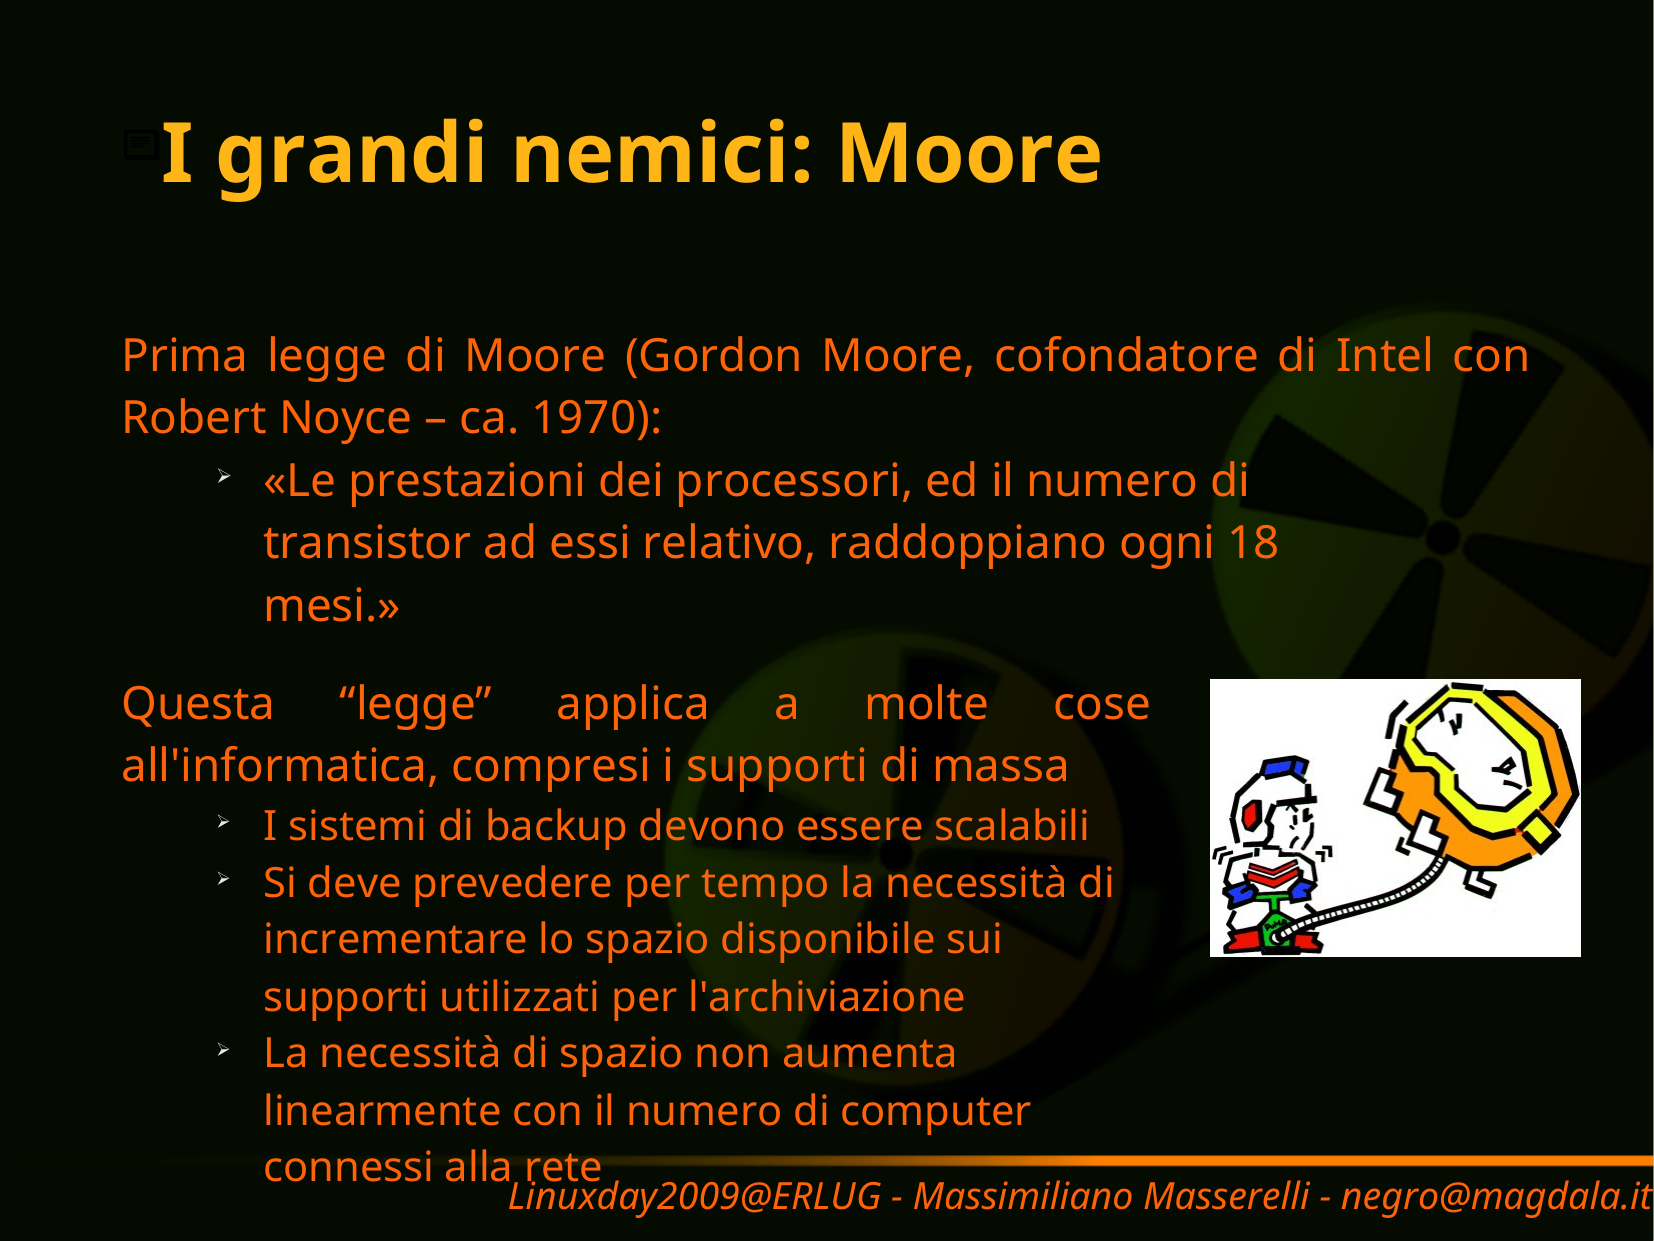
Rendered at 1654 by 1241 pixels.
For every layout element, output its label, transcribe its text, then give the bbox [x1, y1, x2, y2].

title I grandi nemici: Moore [121, 46, 1534, 254]
picture [1210, 679, 1581, 958]
list Prima legge di Moore (Gordon Moore, cofondatore di Intel con Robert Noyce – ca. 1970): «Le prestazioni dei processori, ed il numero di transistor ad essi relativo, raddoppiano ogni 18 mesi.» Questa “legge” applica a molte cose collegate all'informatica, compresi i supporti di massa I sistemi di backup devono essere scalabili Si deve prevedere per tempo la necessità di incrementare lo spazio disponibile sui supporti utilizzati per l'archiviazione La necessità di spazio non aumenta linearmente con il numero di computer connessi alla rete [121, 322, 1533, 1093]
